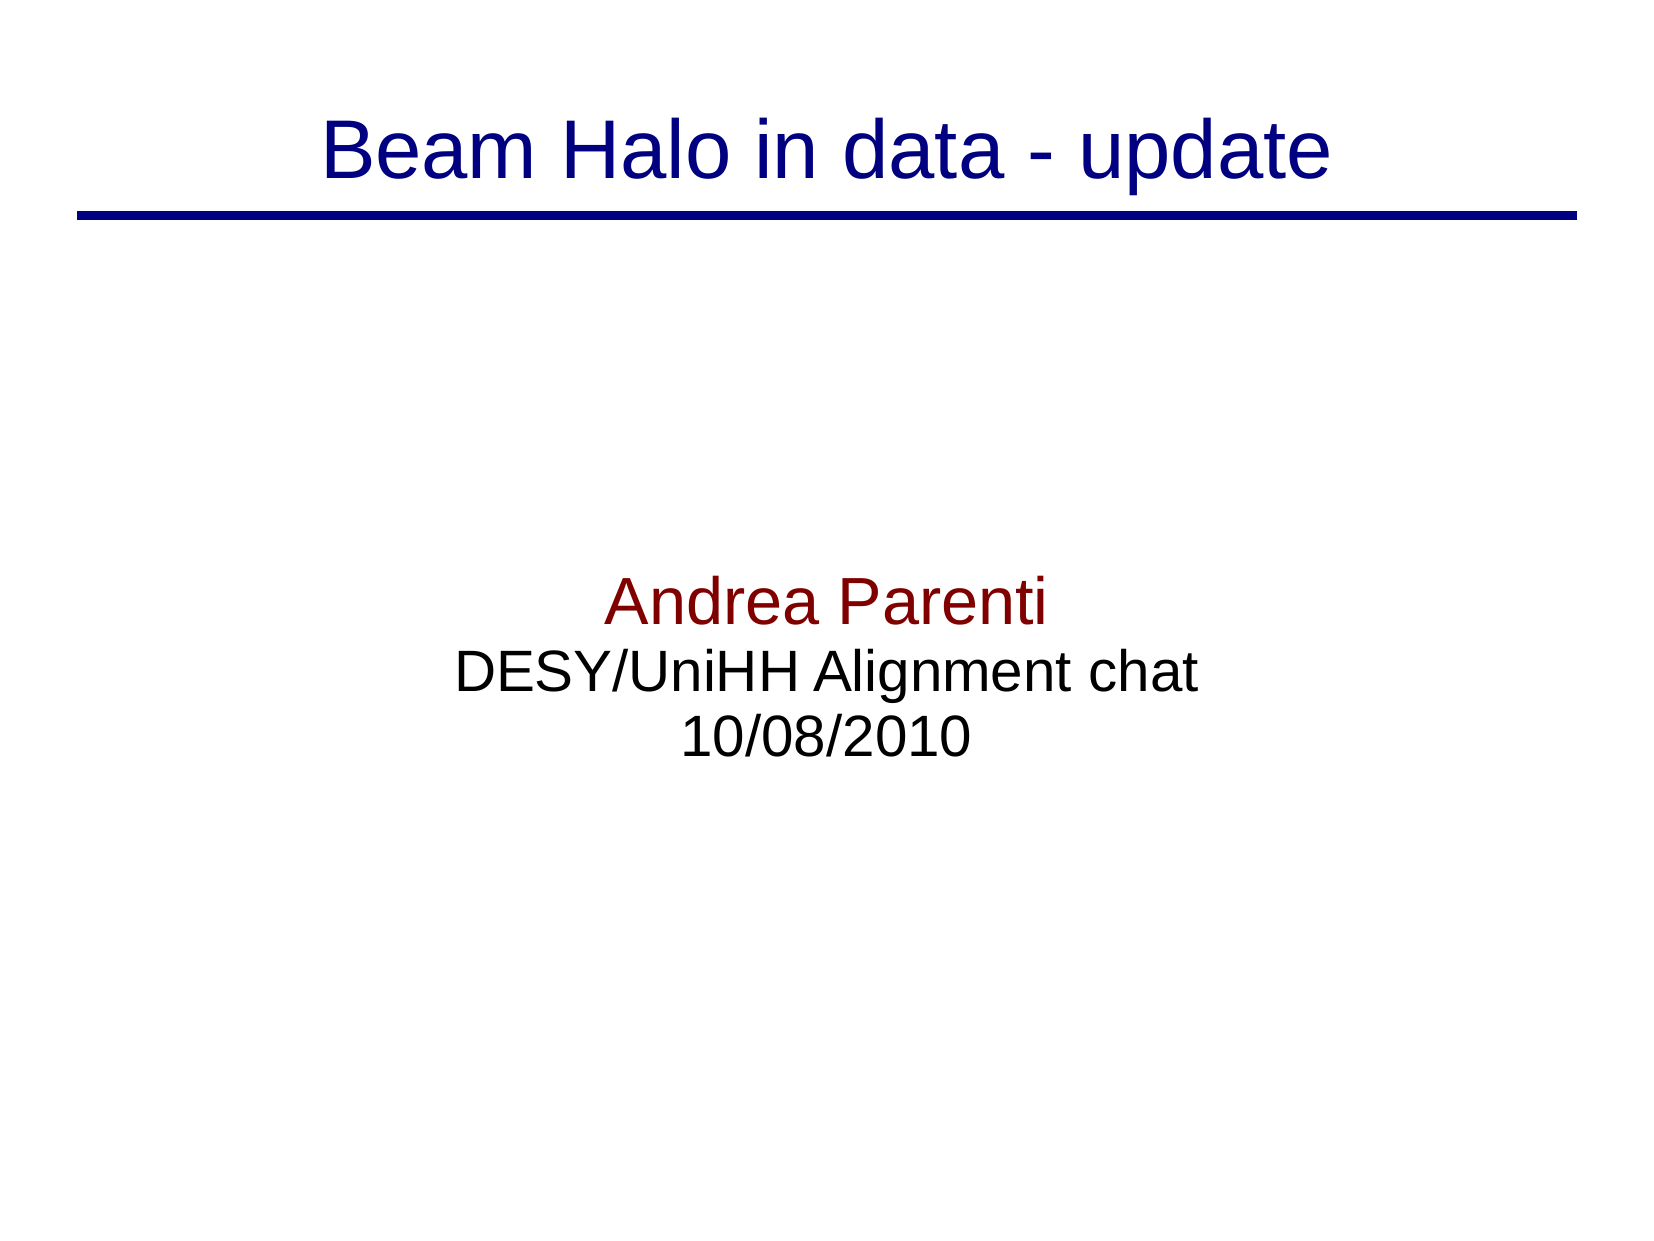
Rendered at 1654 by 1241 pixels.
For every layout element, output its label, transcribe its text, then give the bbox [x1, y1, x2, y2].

title Beam Halo in data - update [82, 75, 1571, 225]
subtitle Andrea Parenti DESY/UniHH Alignment chat 10/08/2010 [82, 225, 1571, 1109]
